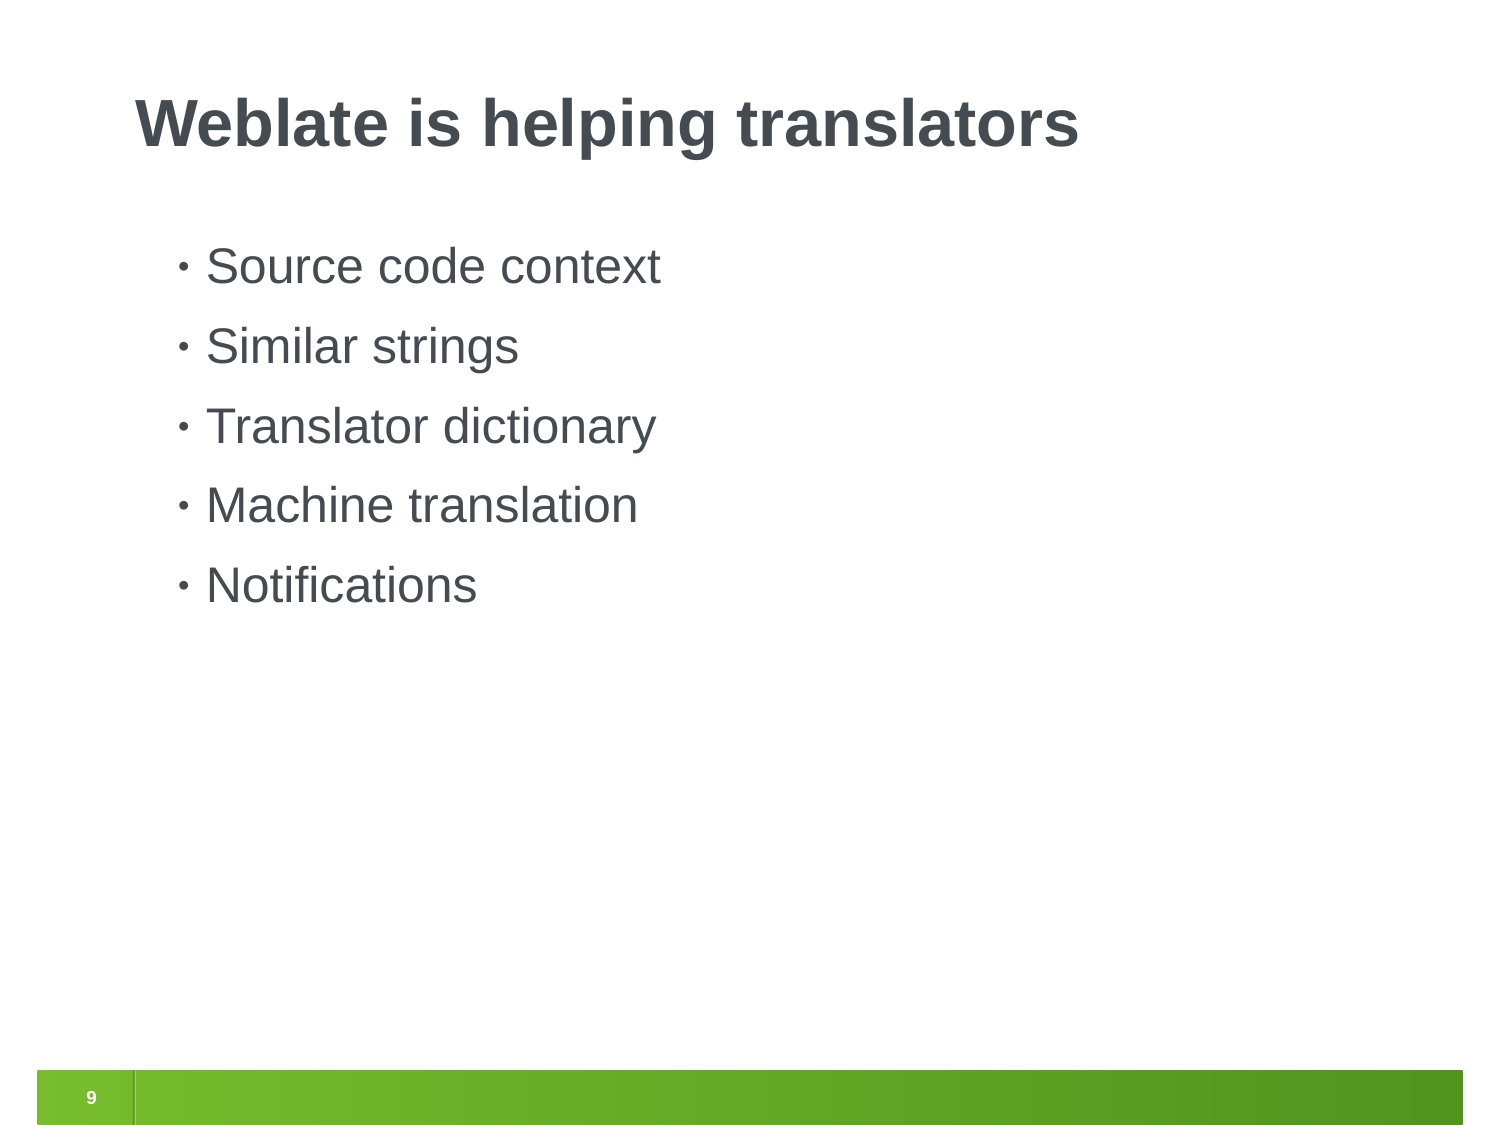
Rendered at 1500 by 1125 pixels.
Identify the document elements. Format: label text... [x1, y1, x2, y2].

title Weblate is helping translators [135, 41, 1372, 204]
list Source code context Similar strings Translator dictionary Machine translation Notifications [135, 238, 1372, 982]
